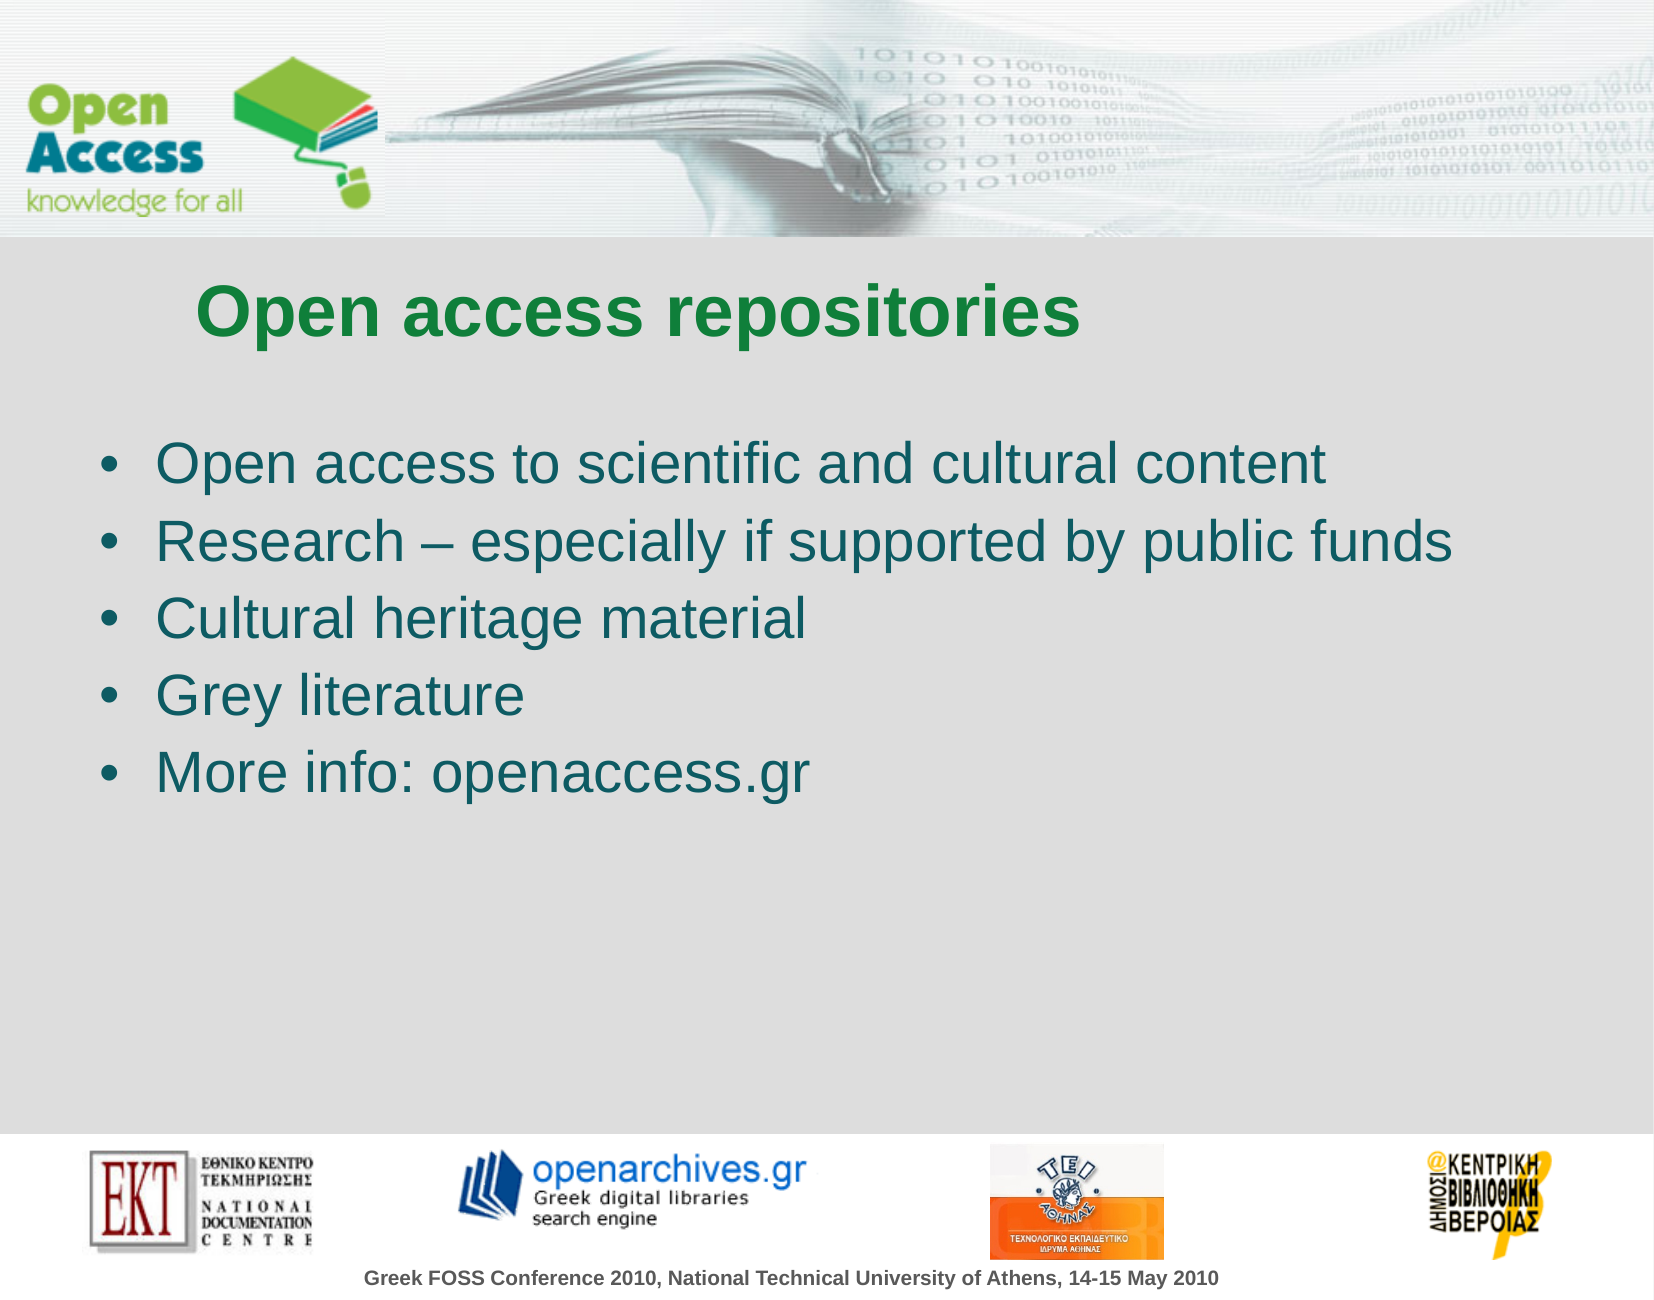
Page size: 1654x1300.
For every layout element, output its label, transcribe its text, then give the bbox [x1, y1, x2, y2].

picture [0, 0, 1654, 237]
picture [82, 1138, 323, 1260]
text_box Open access repositories [195, 274, 1516, 358]
picture [990, 1142, 1164, 1260]
text_box Open access to scientific and cultural content Research – especially if supported by public funds Cultural heritage material Grey literature More info: openaccess.gr [82, 427, 1572, 1079]
picture [1424, 1136, 1648, 1260]
picture [451, 1142, 851, 1231]
